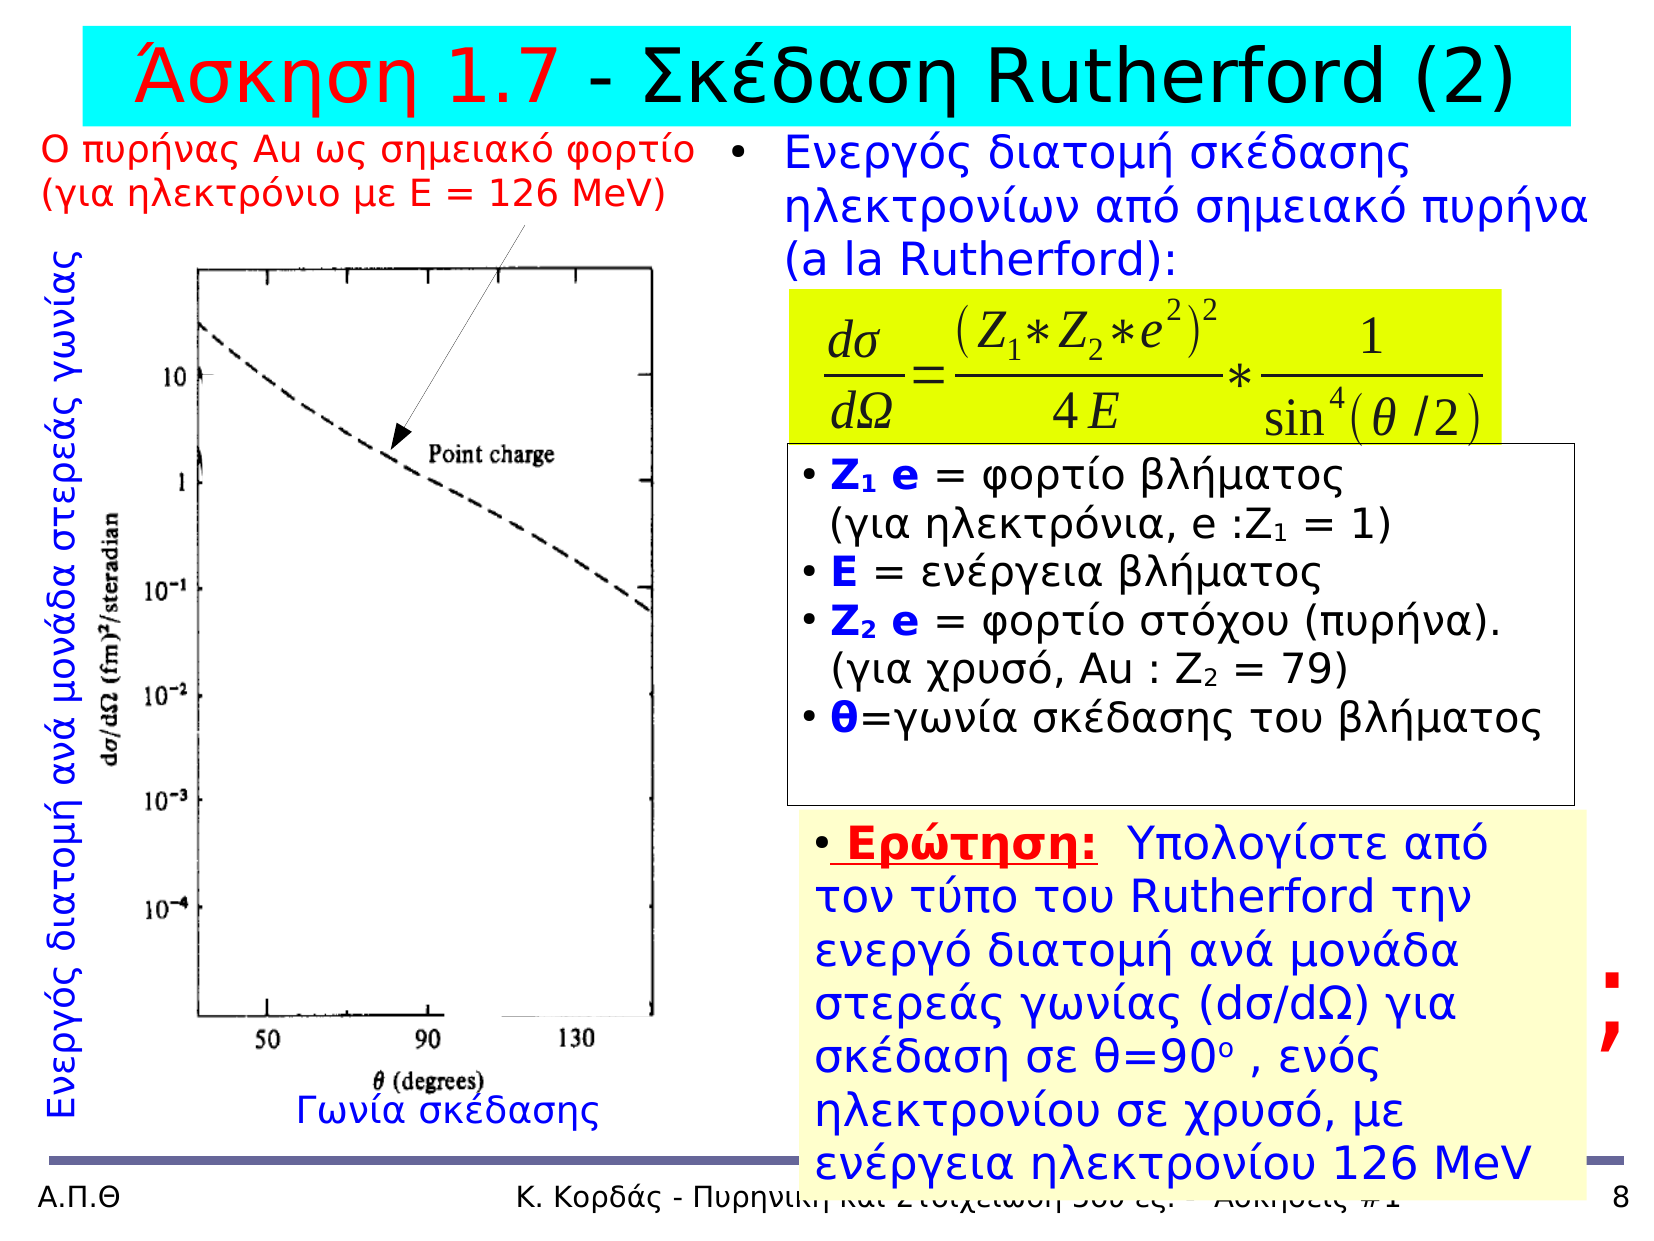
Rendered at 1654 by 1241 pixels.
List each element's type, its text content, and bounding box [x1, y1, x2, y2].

text_box ; [1577, 913, 1649, 1075]
text_box [202, 375, 650, 1023]
chart [807, 289, 1499, 443]
picture [92, 262, 673, 1099]
text_box Γωνία σκέδασης [280, 1081, 656, 1141]
text_box Ερώτηση: Υπολογίστε από τον τύπο του Rutherford την ενεργό διατομή ανά μονάδα στερεάς γωνίας (dσ/dΩ) για σκέδαση σε θ=90ο , ενός ηλεκτρονίου σε χρυσό, με ενέργεια ηλεκτρονίου 126 MeV [799, 809, 1587, 1201]
text_box Ο πυρήνας Au ως σημειακό φορτίο (για ηλεκτρόνιο με Ε = 126 MeV) [25, 120, 747, 224]
list Ενεργός διατομή σκέδασης ηλεκτρονίων από σημειακό πυρήνα (a la Rutherford): [712, 126, 1613, 1088]
text_box Ενεργός διατομή ανά μονάδα στερεάς γωνίας [32, 197, 92, 1136]
text_box Ζ1 e = φορτίο βλήματος (για ηλεκτρόνια, e :Z1 = 1) Ε = ενέργεια βλήματος Ζ2 e = φορτίο στόχου (πυρήνα). (για χρυσό, Au : Z2 = 79) θ=γωνία σκέδασης του βλήματος [787, 443, 1575, 806]
title Άσκηση 1.7 - Σκέδαση Rutherford (2) [82, 25, 1571, 126]
